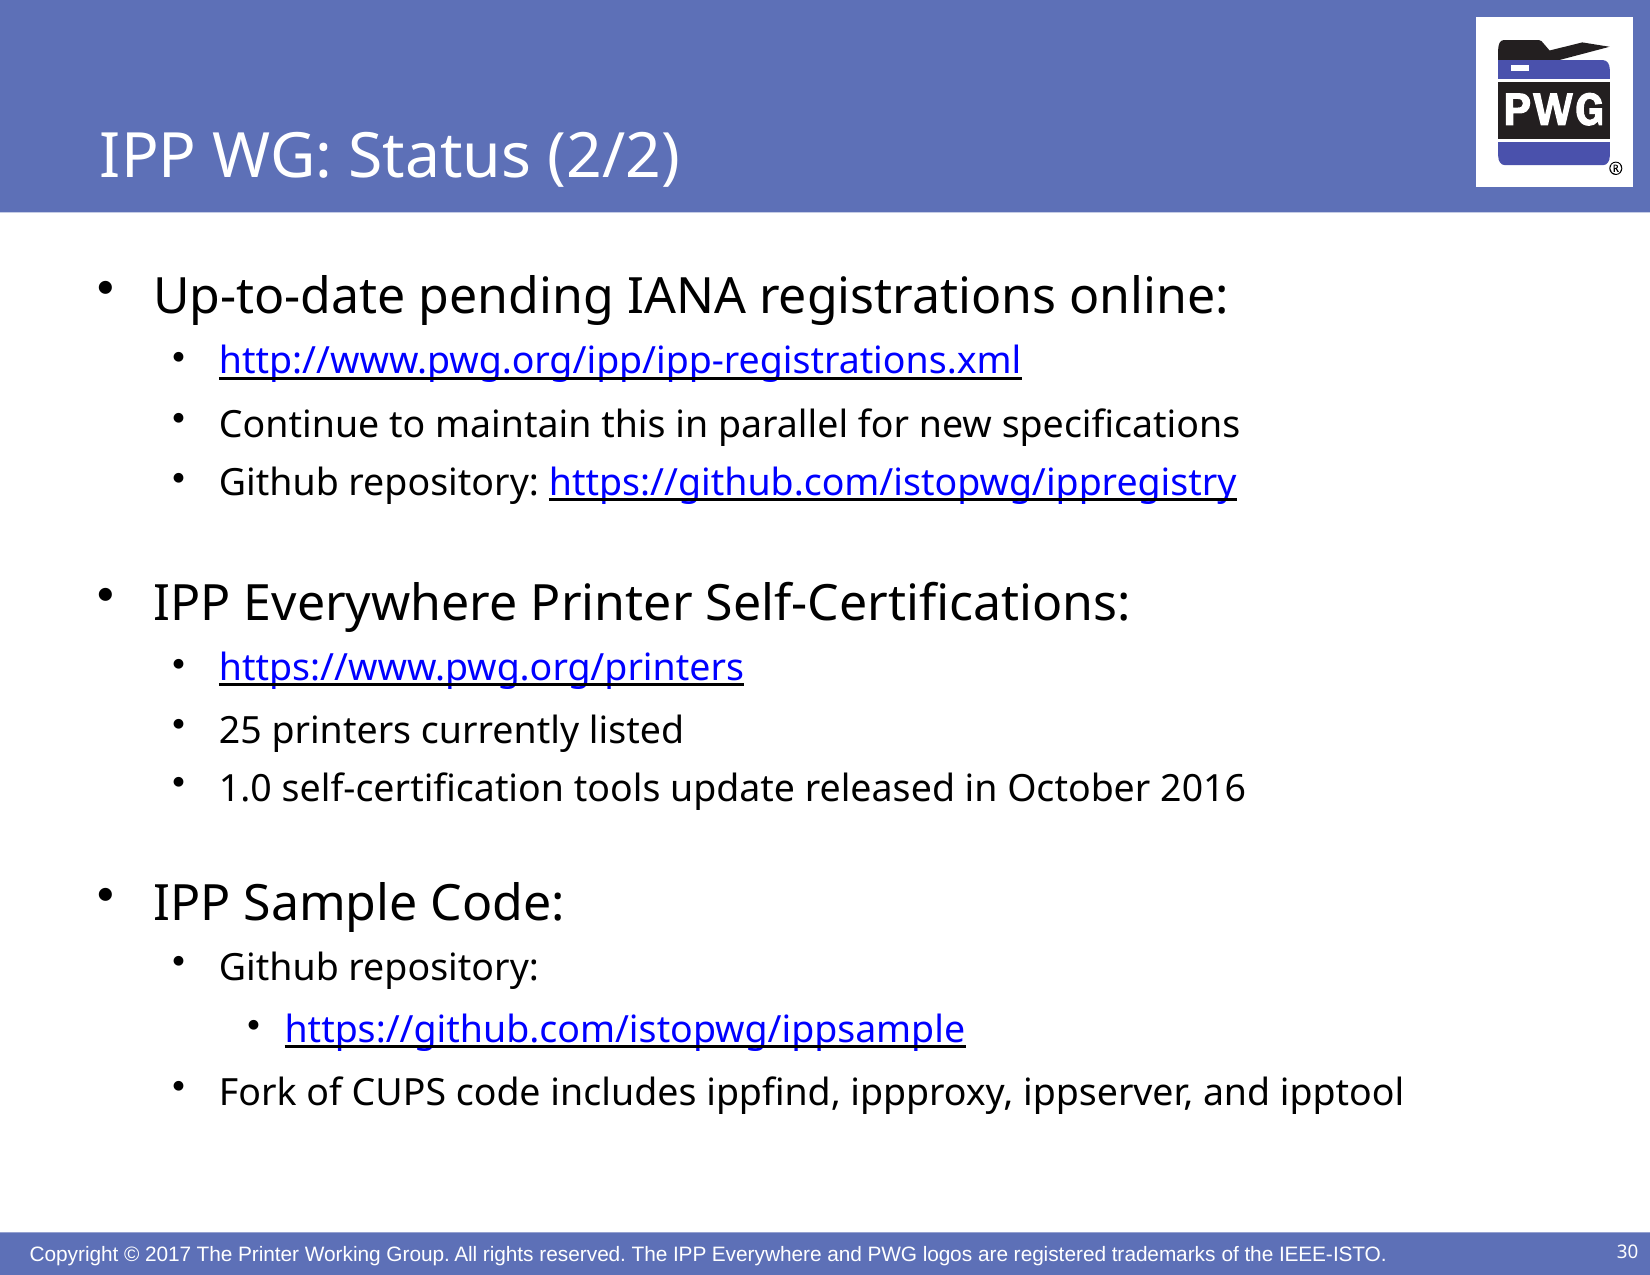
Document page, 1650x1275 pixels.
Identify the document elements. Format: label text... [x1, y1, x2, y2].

list Up-to-date pending IANA registrations online: http://www.pwg.org/ipp/ipp-registrations.xml Continue to maintain this in parallel for new specifications Github repository: https://github.com/istopwg/ippregistry IPP Everywhere Printer Self-Certifications: https://www.pwg.org/printers 25 printers currently listed 1.0 self-certification tools update released in October 2016 IPP Sample Code: Github repository: https://github.com/istopwg/ippsample Fork of CUPS code includes ippfind, ippproxy, ippserver, and ipptool [82, 255, 1568, 1234]
title IPP WG: Status (2/2) [82, 8, 1449, 198]
